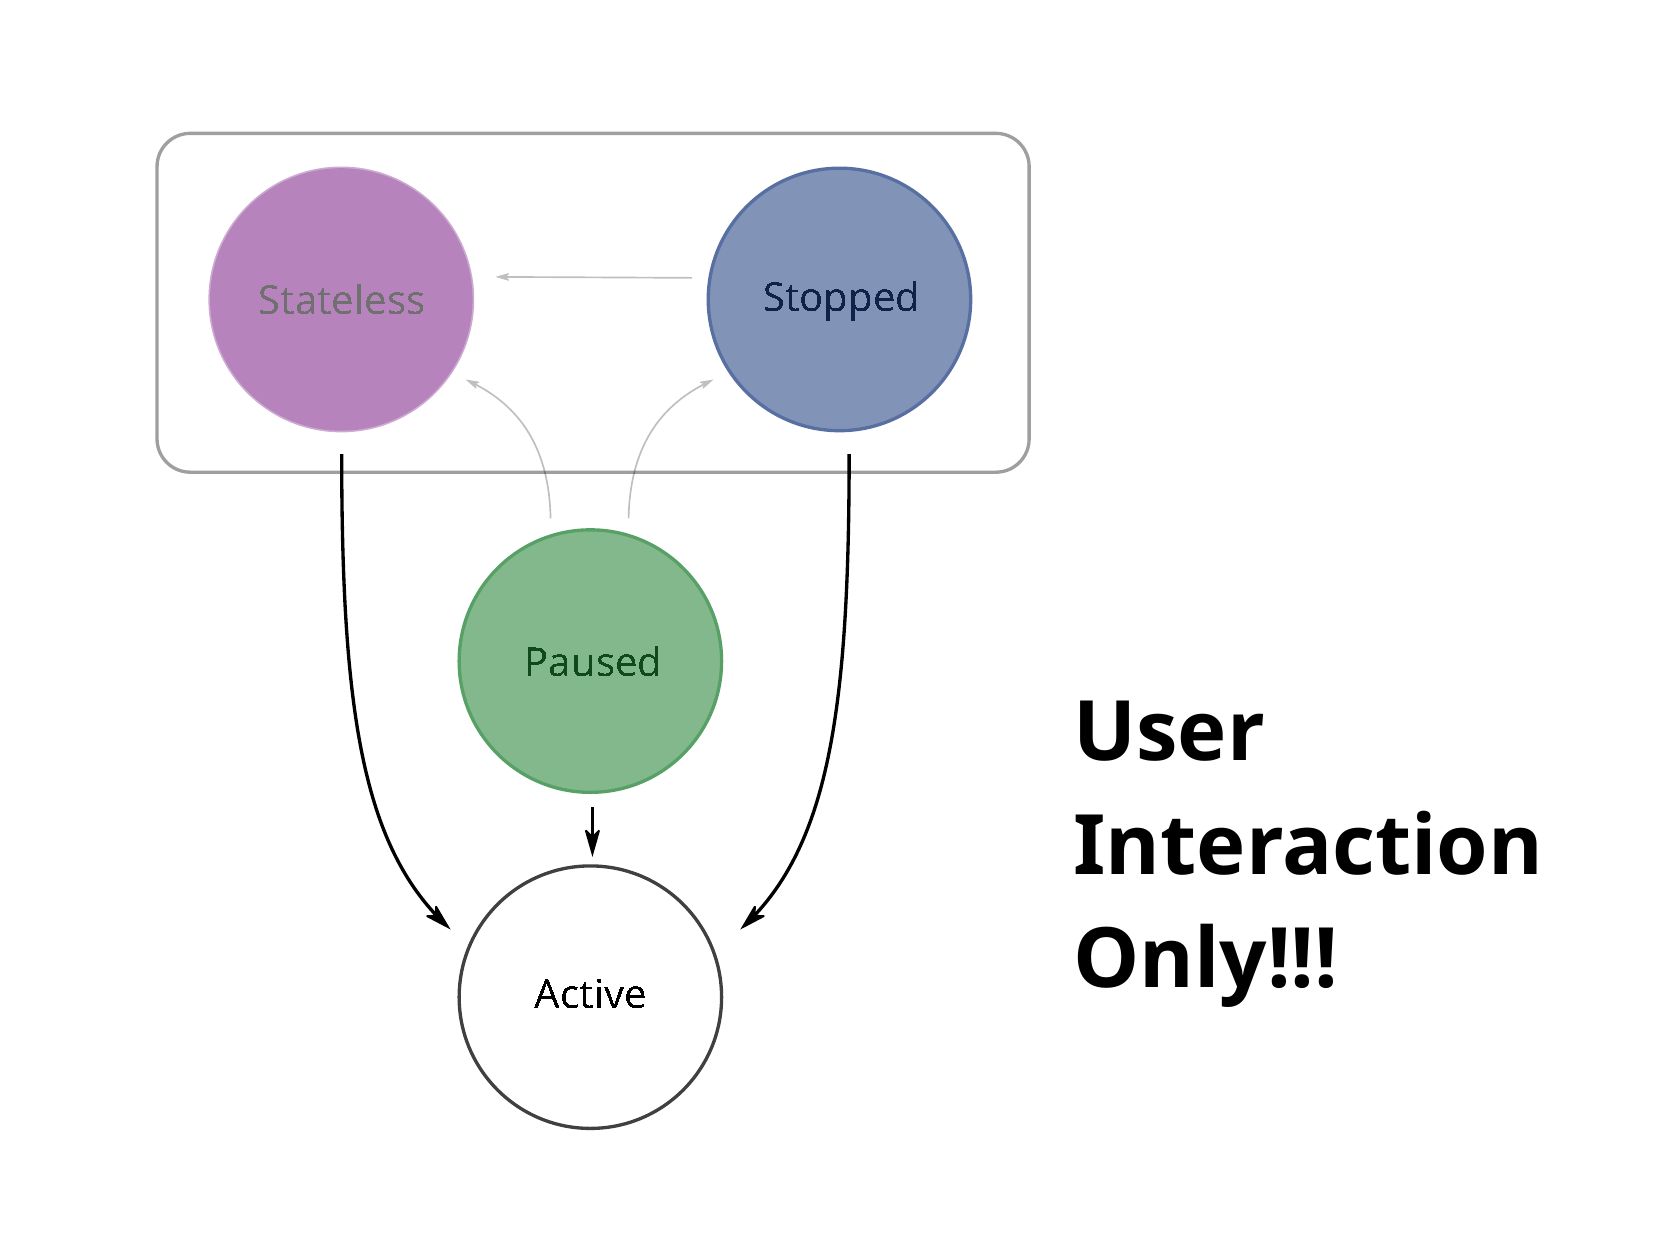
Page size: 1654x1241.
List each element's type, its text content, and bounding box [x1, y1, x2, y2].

text_box User Interaction Only!!! [1058, 664, 1531, 961]
picture [121, 97, 1066, 1165]
